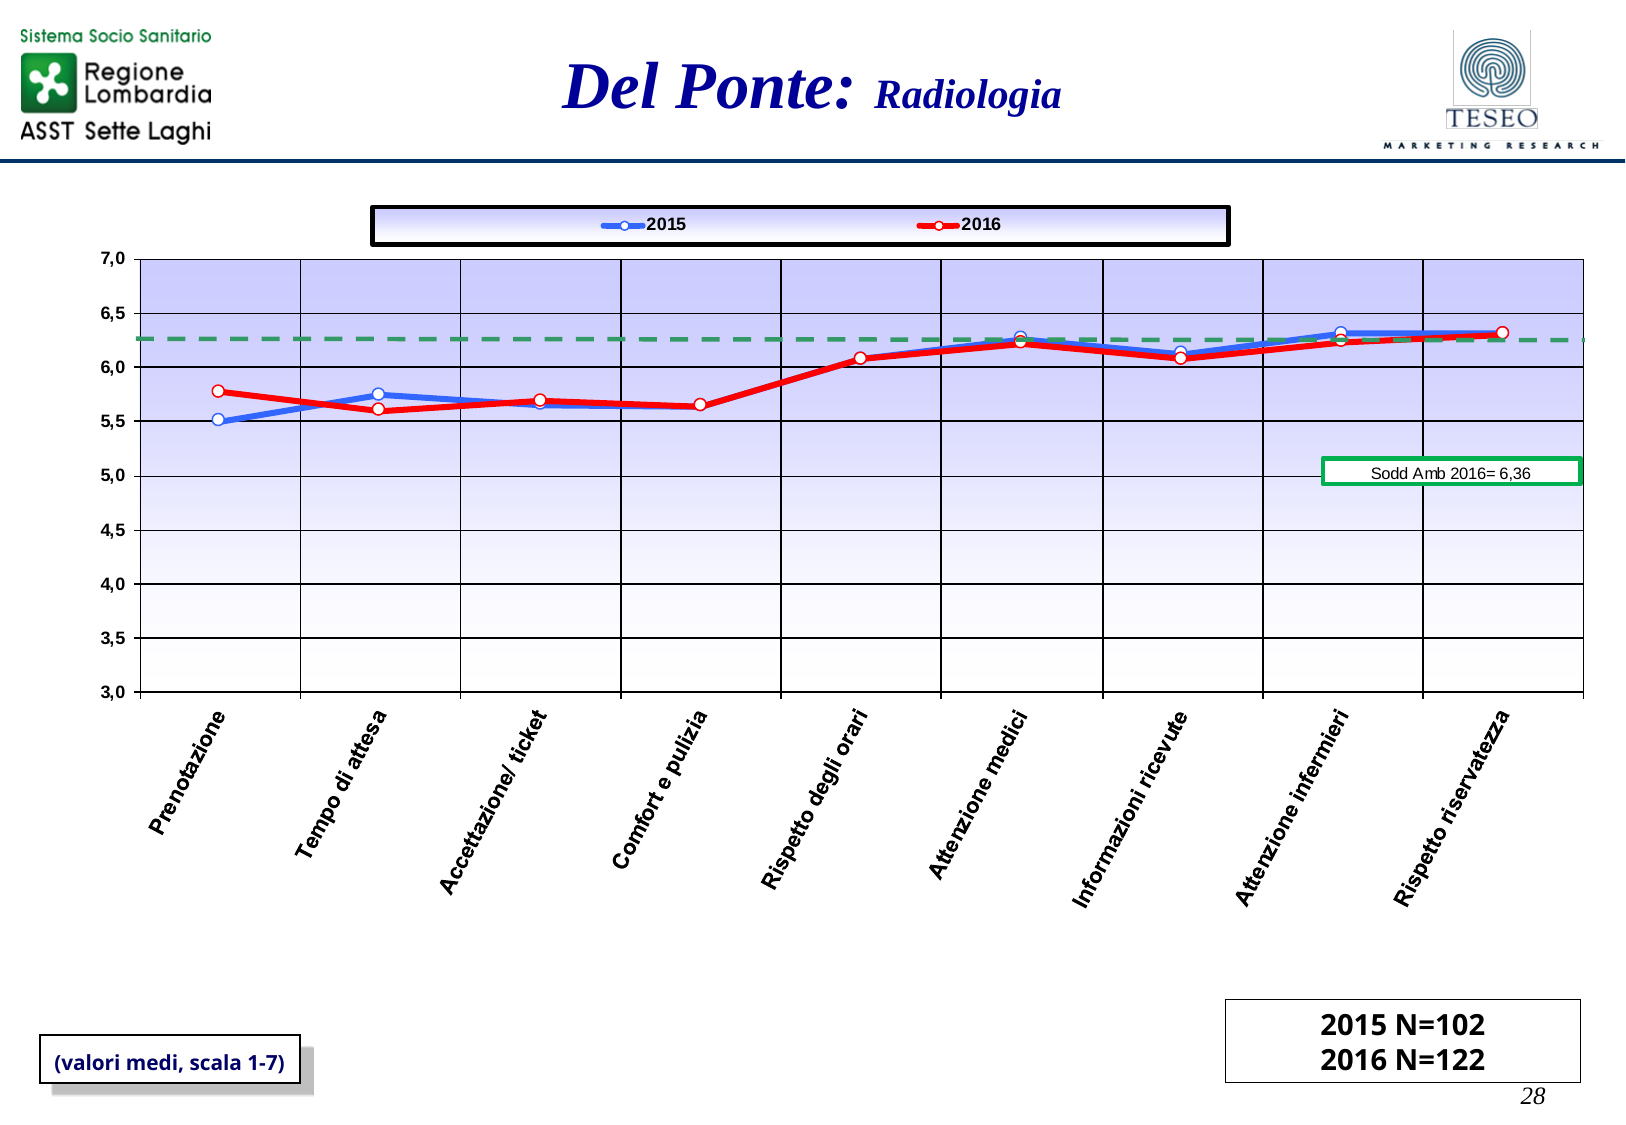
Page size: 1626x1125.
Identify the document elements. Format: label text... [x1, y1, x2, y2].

picture [28, 195, 1597, 1085]
text_box Del Ponte: Radiologia [268, 18, 1356, 144]
picture [1381, 30, 1604, 149]
picture [21, 26, 211, 148]
